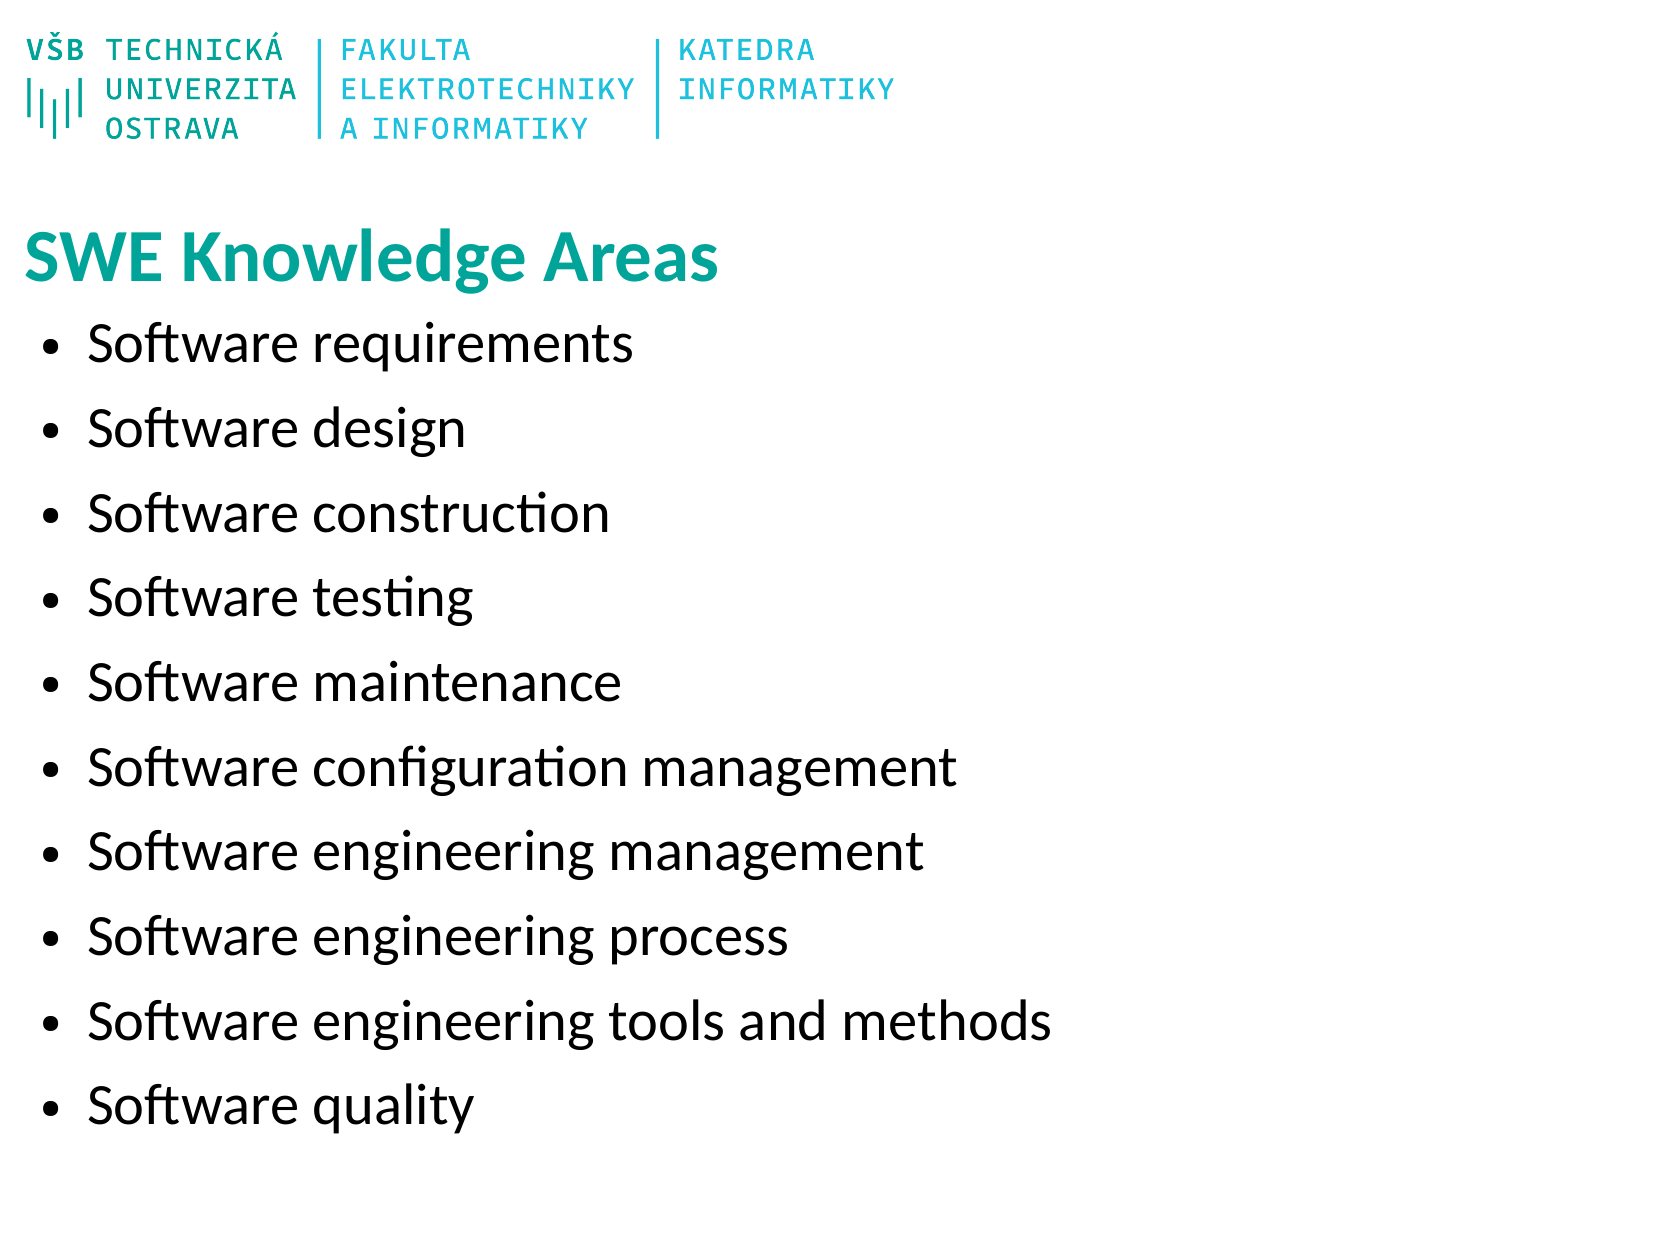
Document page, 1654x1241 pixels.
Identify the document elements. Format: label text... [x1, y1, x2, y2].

picture [26, 31, 894, 139]
list Software requirements Software design Software construction Software testing Software maintenance Software configuration management Software engineering management Software engineering process Software engineering tools and methods Software quality [24, 318, 1629, 1146]
title SWE Knowledge Areas [24, 169, 1629, 301]
